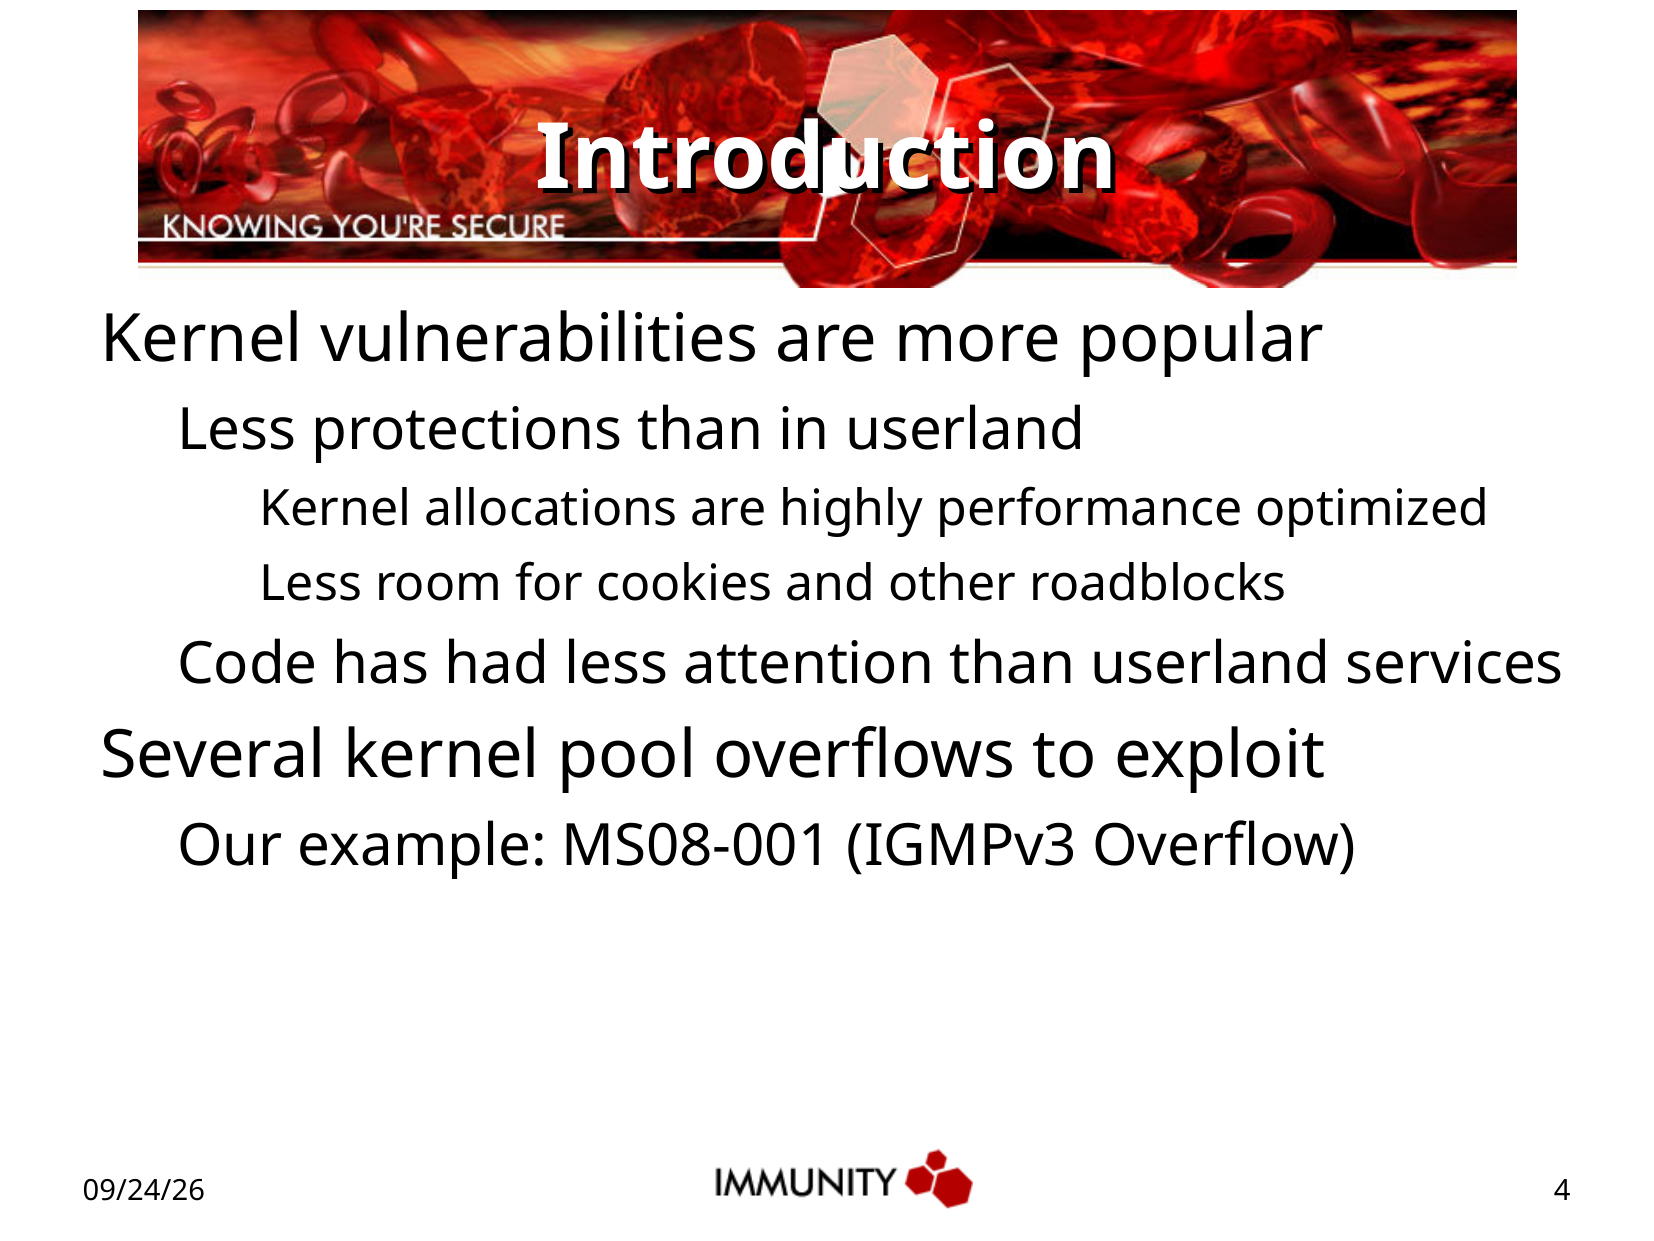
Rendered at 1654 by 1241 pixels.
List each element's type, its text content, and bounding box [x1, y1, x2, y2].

picture [138, 257, 1517, 288]
title Introduction [82, 49, 1571, 257]
picture [138, 10, 1517, 49]
picture [694, 1130, 984, 1235]
list Kernel vulnerabilities are more popular Less protections than in userland Kernel allocations are highly performance optimized Less room for cookies and other roadblocks Code has had less attention than userland services Several kernel pool overflows to exploit Our example: MS08-001 (IGMPv3 Overflow) [82, 290, 1571, 1094]
